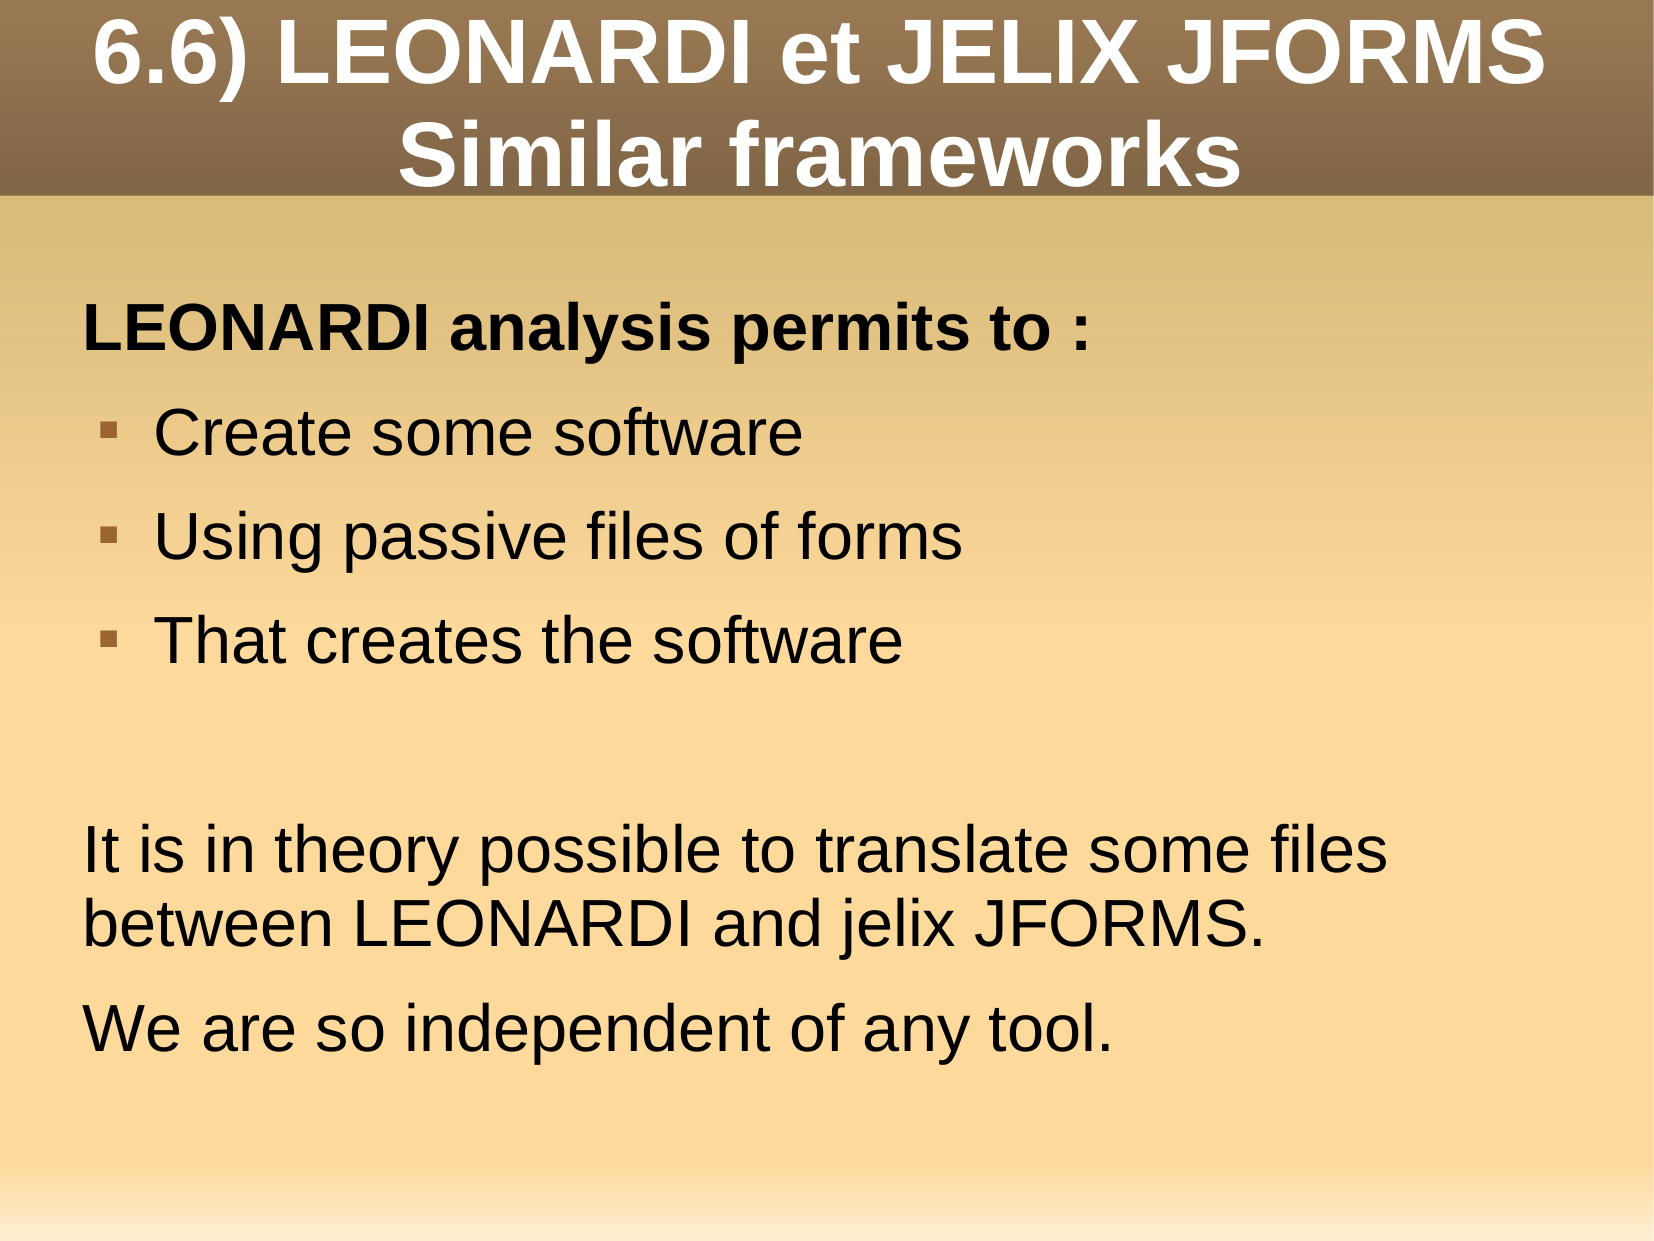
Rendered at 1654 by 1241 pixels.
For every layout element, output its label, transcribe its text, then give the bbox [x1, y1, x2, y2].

picture [0, 0, 1654, 1241]
list LEONARDI analysis permits to : Create some software Using passive files of forms That creates the software It is in theory possible to translate some files between LEONARDI and jelix JFORMS. We are so independent of any tool. [82, 290, 1571, 1094]
title 6.6) LEONARDI et JELIX JFORMS Similar frameworks [76, 1, 1565, 207]
